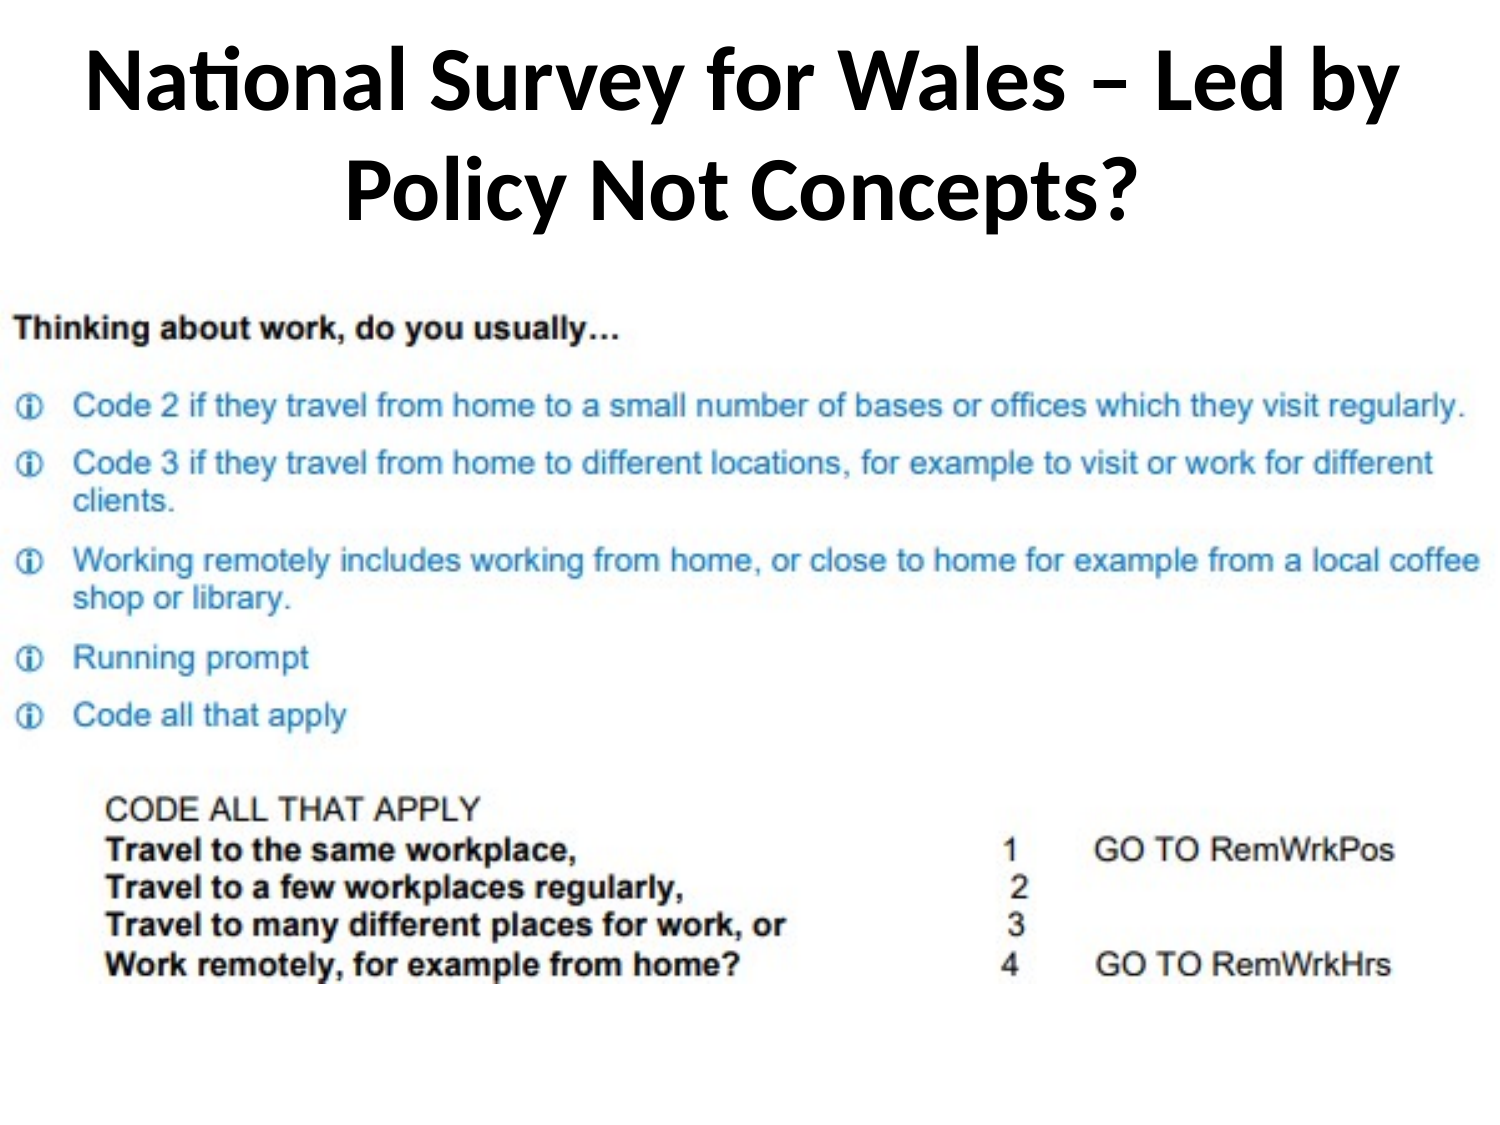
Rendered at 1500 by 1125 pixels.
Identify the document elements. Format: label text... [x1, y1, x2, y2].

text_box National Survey for Wales – Led by Policy Not Concepts? [69, 11, 1431, 250]
picture [0, 290, 1498, 984]
